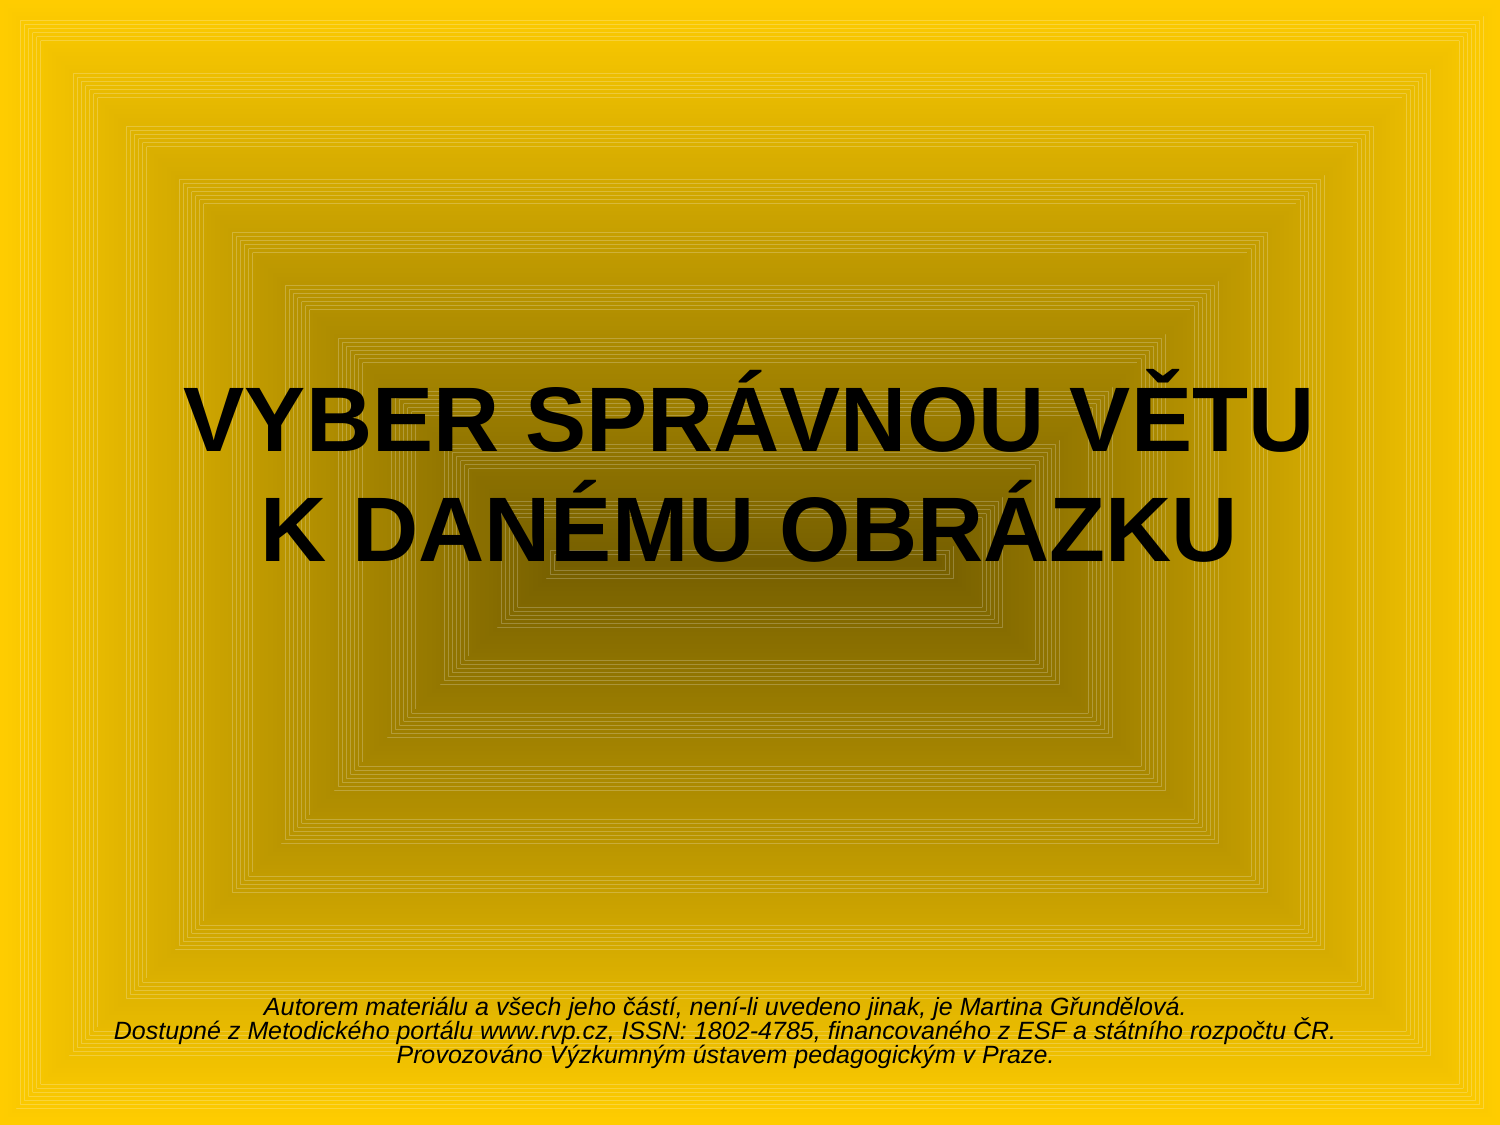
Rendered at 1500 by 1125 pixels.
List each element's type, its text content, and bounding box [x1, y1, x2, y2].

subtitle Autorem materiálu a všech jeho částí, není-li uvedeno jinak, je Martina Gřundělová. Dostupné z Metodického portálu www.rvp.cz, ISSN: 1802-4785, financovaného z ESF a státního rozpočtu ČR. Provozováno Výzkumným ústavem pedagogickým v Praze. [41, 952, 1412, 1070]
title VYBER SPRÁVNOU VĚTU K DANÉMU OBRÁZKU [112, 349, 1388, 591]
